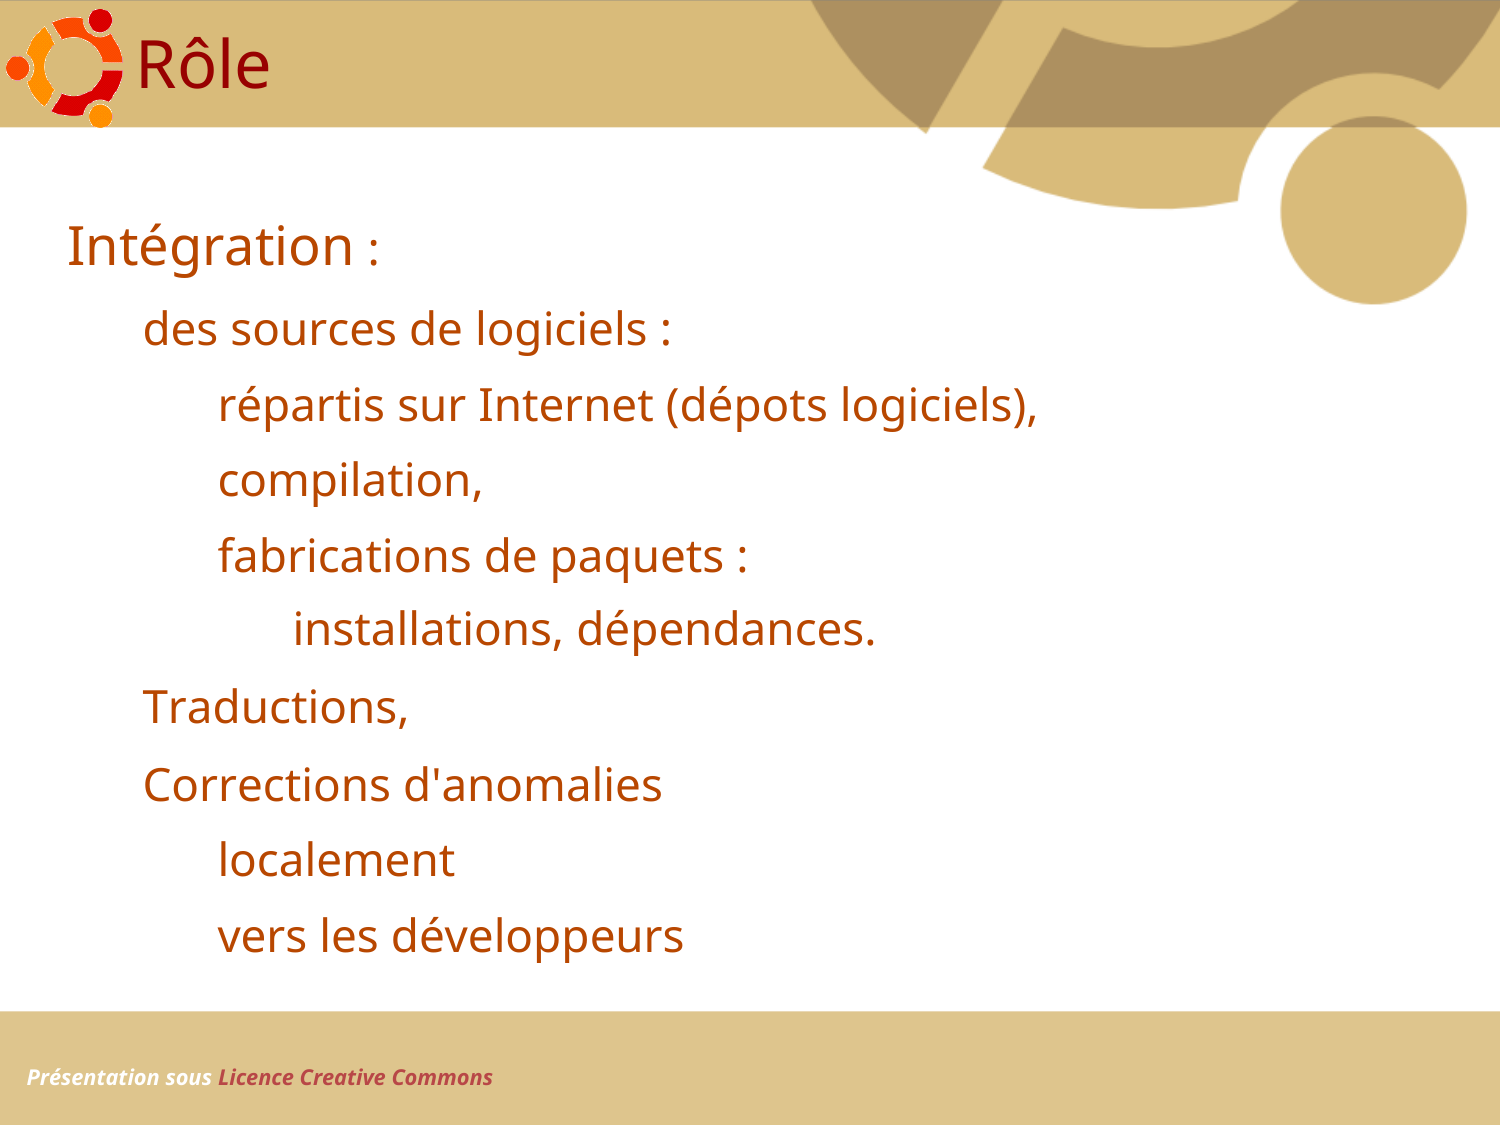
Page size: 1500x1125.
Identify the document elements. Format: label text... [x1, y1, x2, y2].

title Rôle [135, 0, 1417, 177]
picture [0, 0, 1500, 557]
list Intégration : des sources de logiciels : répartis sur Internet (dépots logiciels), compilation, fabrications de paquets : installations, dépendances. Traductions, Corrections d'anomalies localement vers les développeurs [67, 206, 1418, 949]
